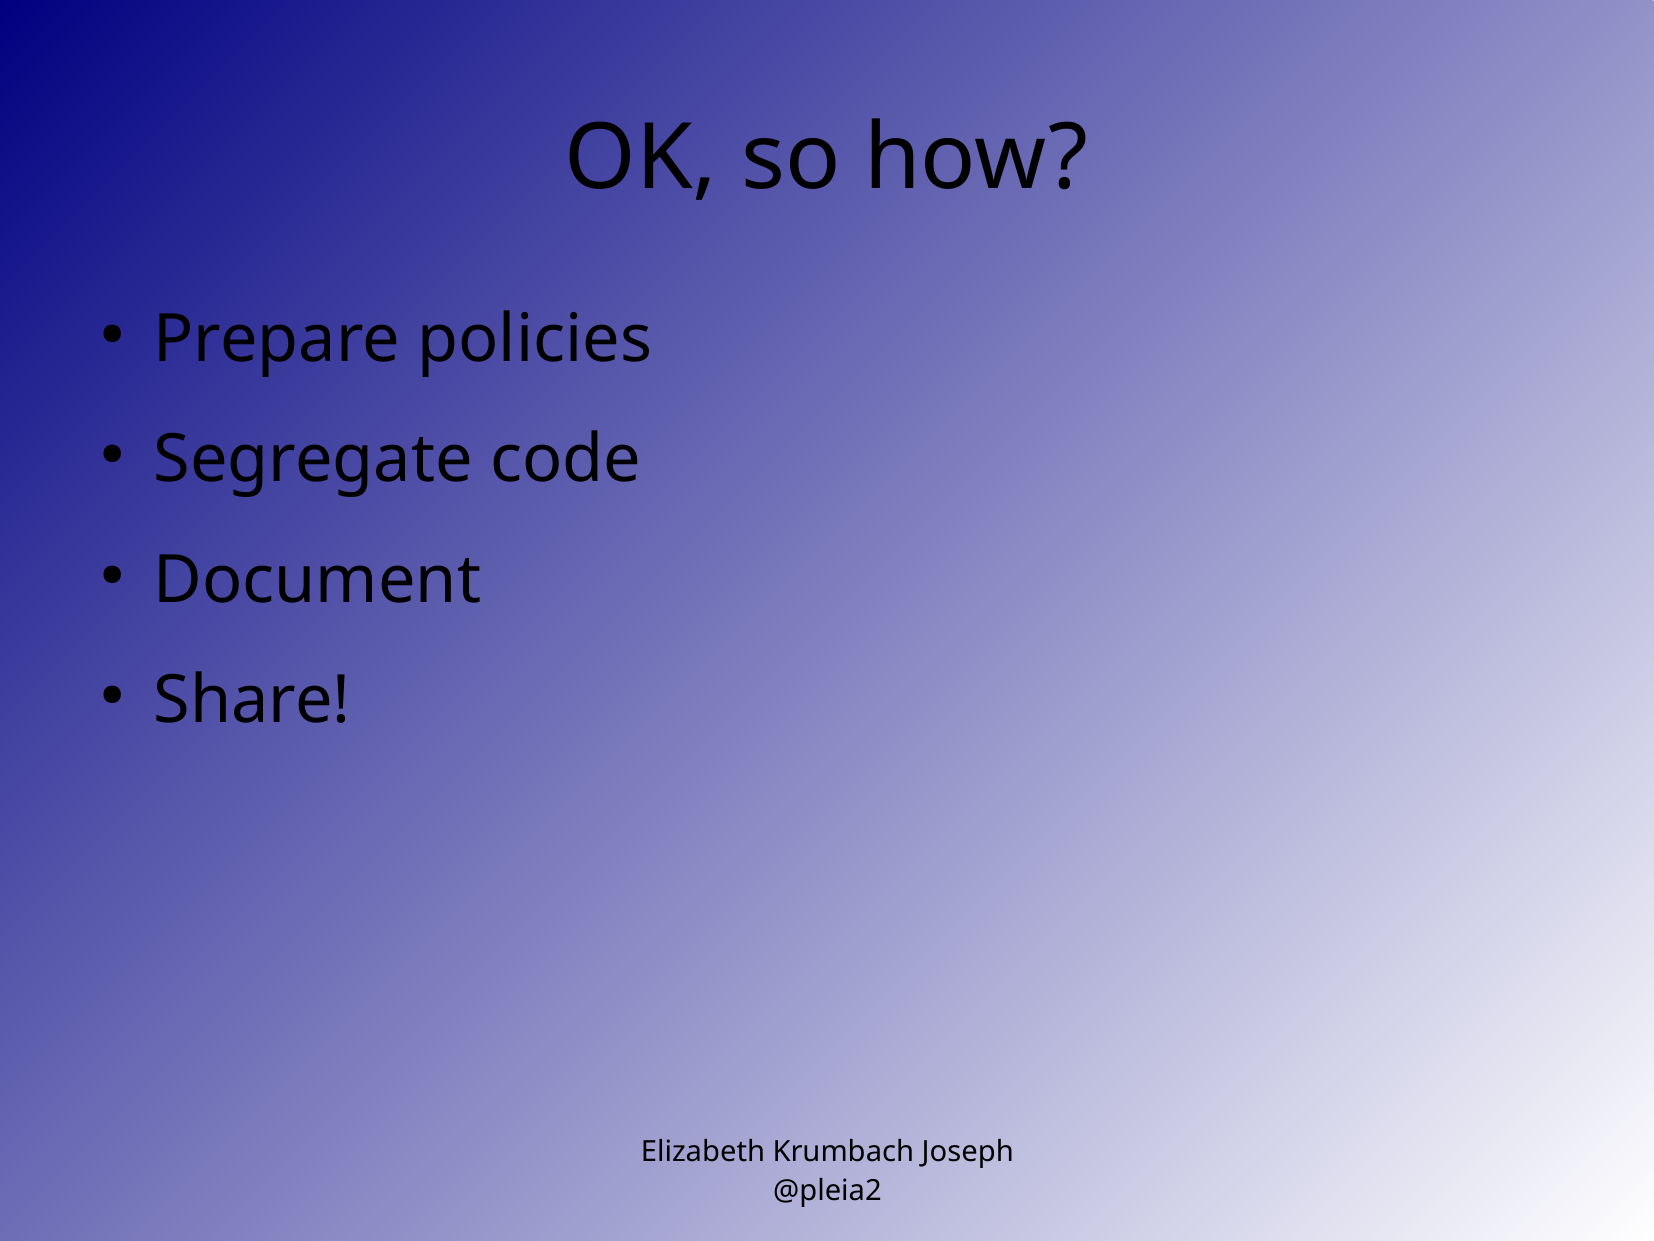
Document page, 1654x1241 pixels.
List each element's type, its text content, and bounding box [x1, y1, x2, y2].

list Prepare policies Segregate code Document Share! [82, 290, 1571, 1010]
title OK, so how? [82, 49, 1571, 257]
